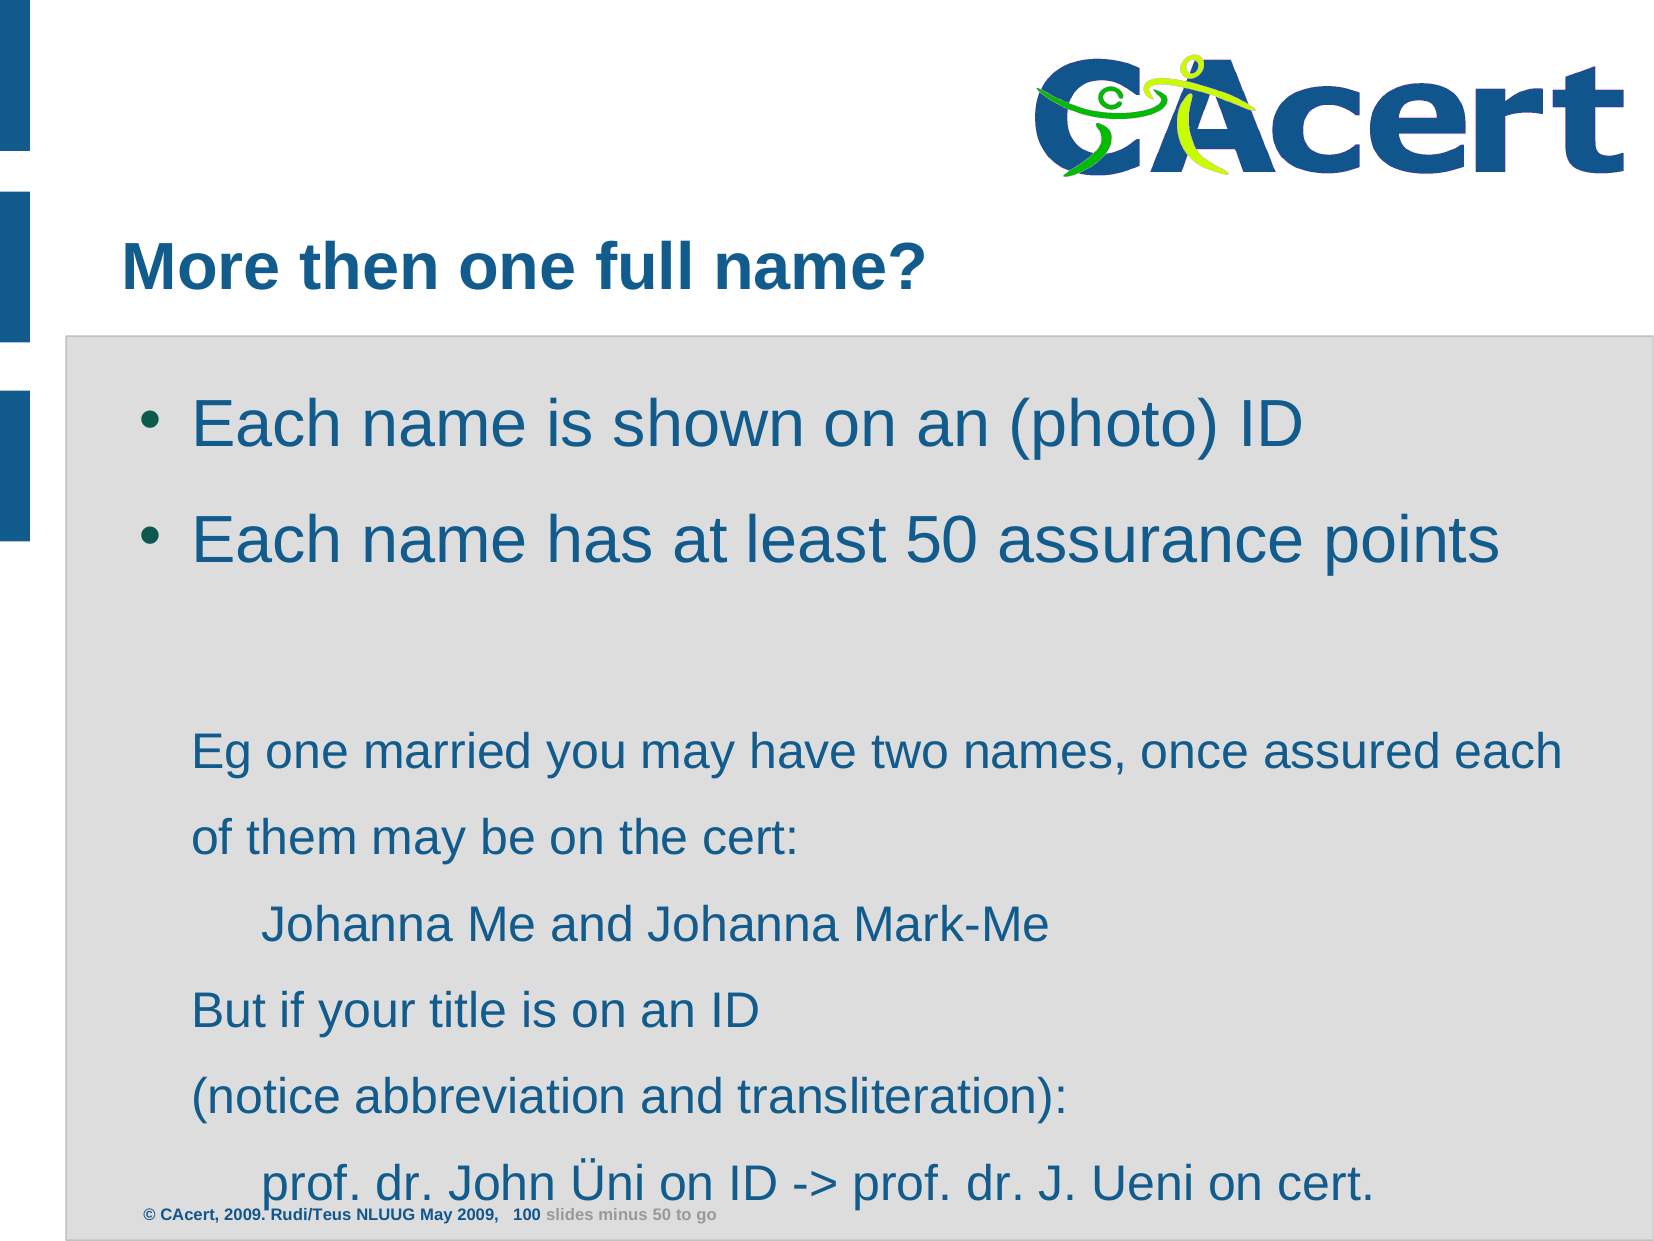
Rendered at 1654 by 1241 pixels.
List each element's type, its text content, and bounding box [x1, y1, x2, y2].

list Each name is shown on an (photo) ID Each name has at least 50 assurance points Eg one married you may have two names, once assured each of them may be on the cert: Johanna Me and Johanna Mark-Me But if your title is on an ID (notice abbreviation and transliteration): prof. dr. John Üni on ID -> prof. dr. J. Ueni on cert. [121, 344, 1594, 1238]
picture [1033, 53, 1625, 178]
title More then one full name? [121, 177, 1533, 315]
